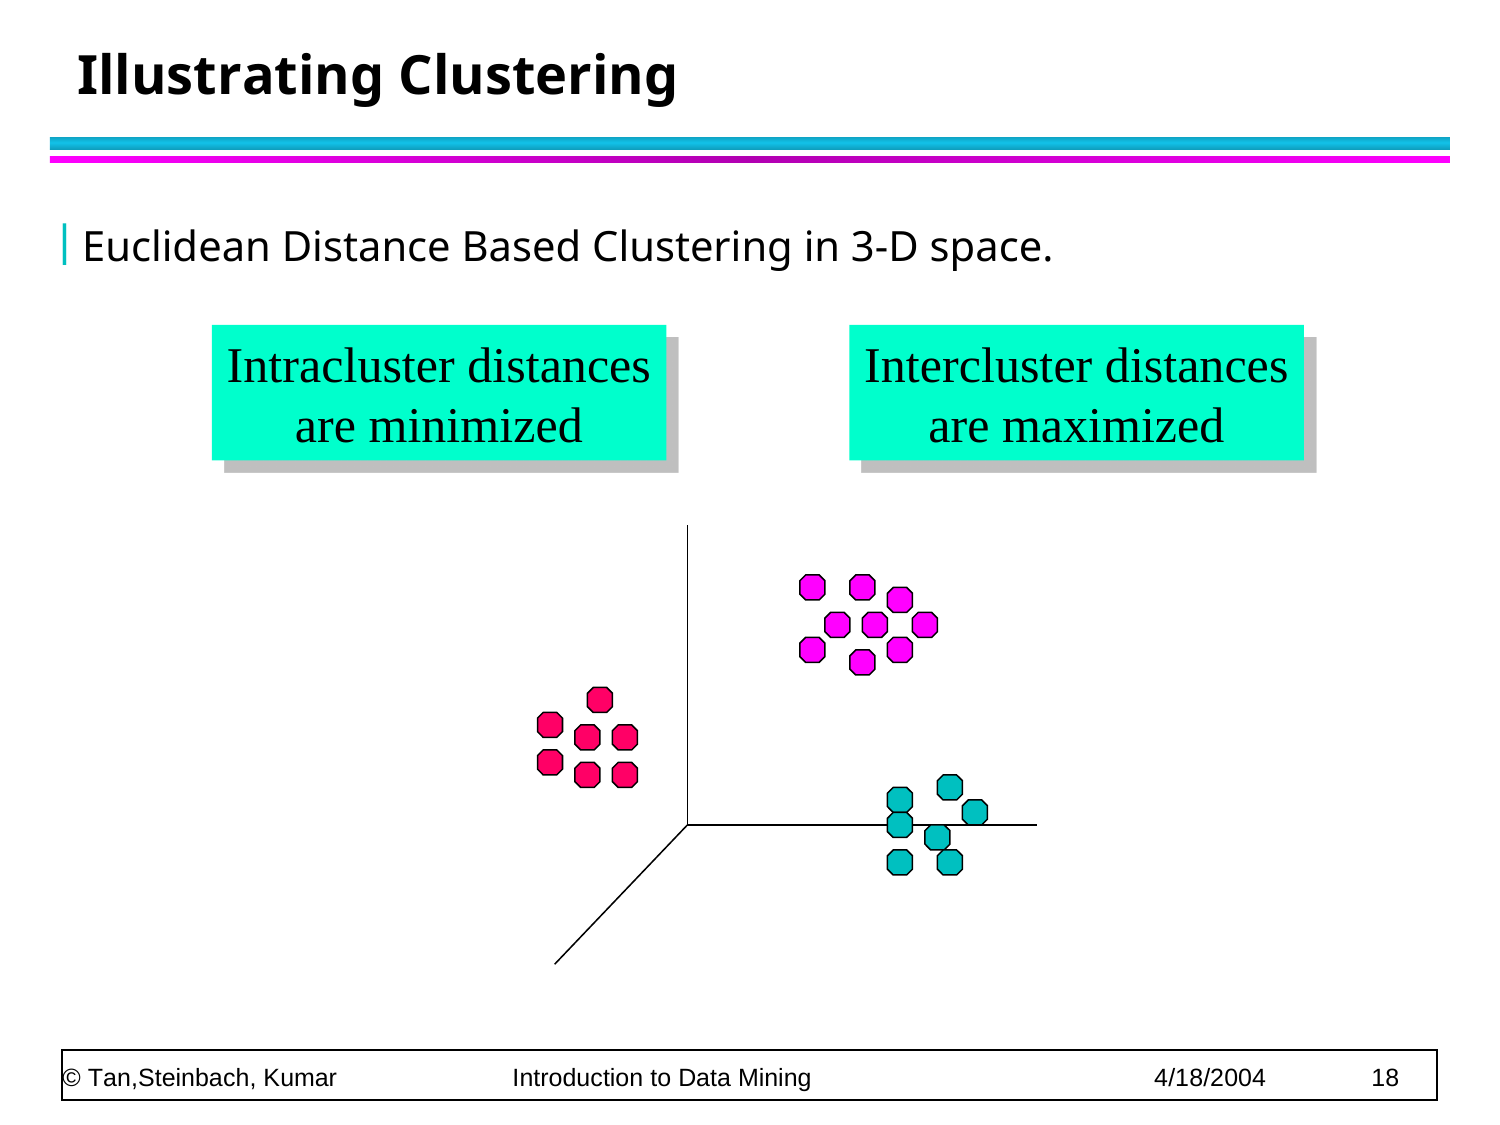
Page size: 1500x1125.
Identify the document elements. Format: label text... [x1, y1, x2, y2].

text_box [962, 799, 988, 825]
text_box [924, 824, 963, 875]
text_box Euclidean Distance Based Clustering in 3-D space. [32, 212, 1069, 278]
text_box [887, 849, 913, 875]
title Illustrating Clustering [62, 22, 1421, 113]
text_box [862, 612, 888, 638]
text_box Intercluster distances are maximized [849, 324, 1304, 461]
text_box [824, 612, 850, 638]
text_box [612, 724, 638, 750]
text_box [574, 762, 600, 788]
text_box [537, 712, 563, 738]
text_box [937, 774, 963, 800]
text_box [537, 749, 563, 775]
text_box [887, 587, 913, 613]
text_box [799, 574, 825, 600]
text_box [574, 724, 600, 750]
text_box [612, 762, 638, 788]
text_box [799, 637, 825, 663]
text_box [587, 687, 613, 713]
text_box [887, 787, 913, 838]
text_box [912, 612, 938, 638]
text_box [887, 637, 913, 663]
text_box Intracluster distances are minimized [211, 324, 667, 461]
text_box [849, 649, 875, 675]
text_box [849, 574, 875, 600]
